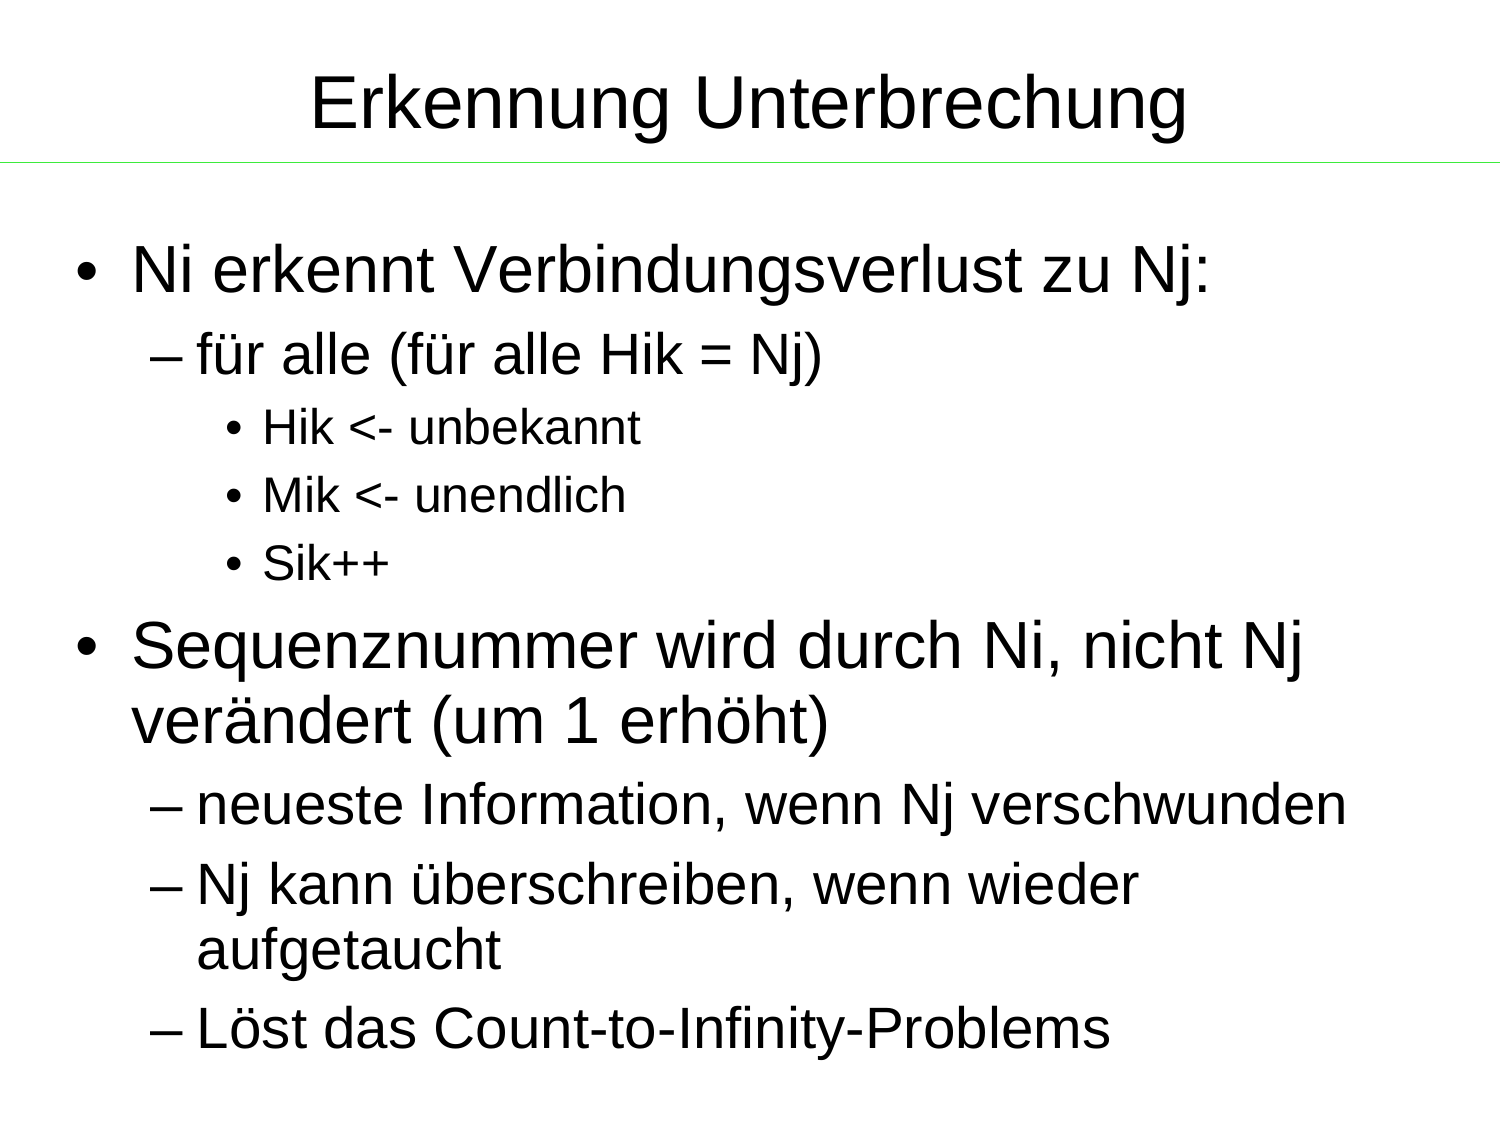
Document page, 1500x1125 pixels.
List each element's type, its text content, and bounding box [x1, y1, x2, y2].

list Ni erkennt Verbindungsverlust zu Nj: für alle (für alle Hik = Nj) Hik <- unbekannt Mik <- unendlich Sik++ Sequenznummer wird durch Ni, nicht Nj verändert (um 1 erhöht) neueste Information, wenn Nj verschwunden Nj kann überschreiben, wenn wieder aufgetaucht Löst das Count-to-Infinity-Problems [75, 232, 1426, 1061]
title Erkennung Unterbrechung [75, 49, 1426, 156]
